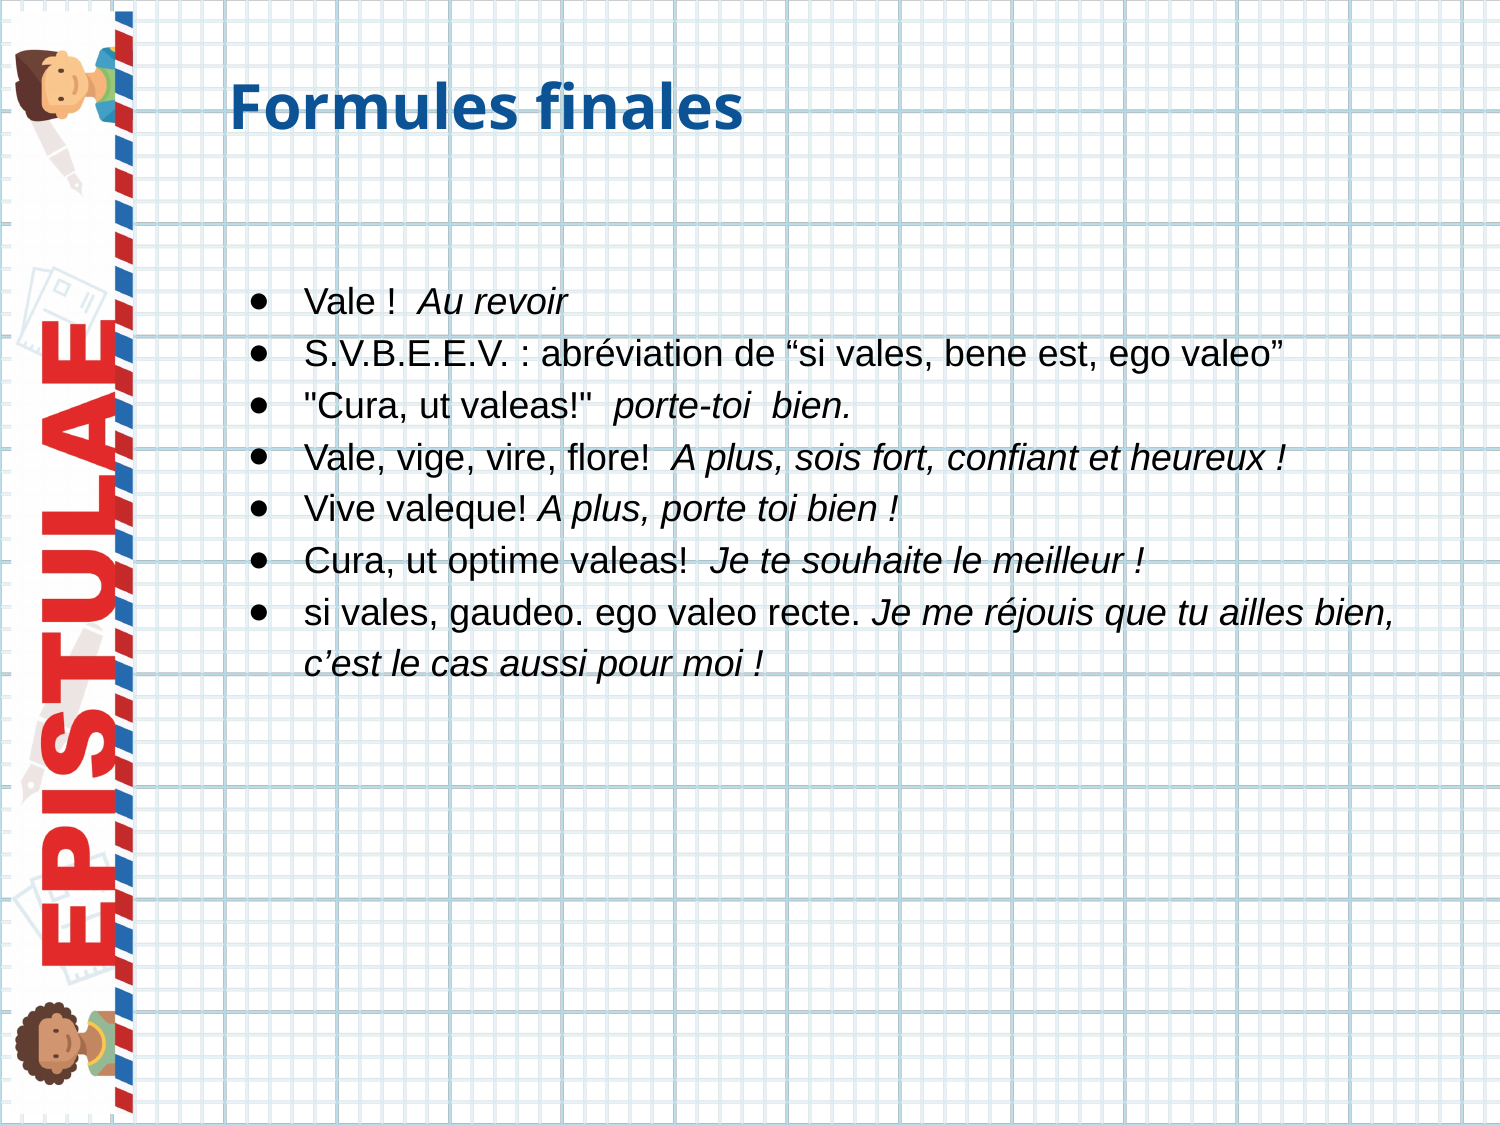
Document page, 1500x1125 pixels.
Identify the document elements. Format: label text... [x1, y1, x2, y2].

text_box Vale ! Au revoir S.V.B.E.E.V. : abréviation de “si vales, bene est, ego valeo” "Cura, ut valeas!" porte-toi bien. Vale, vige, vire, flore! A plus, sois fort, confiant et heureux ! Vive valeque! A plus, porte toi bien ! Cura, ut optime valeas! Je te souhaite le meilleur ! si vales, gaudeo. ego valeo recte. Je me réjouis que tu ailles bien, c’est le cas aussi pour moi ! [213, 210, 1435, 970]
picture [0, 0, 1500, 1125]
text_box Formules finales [213, 51, 1447, 200]
